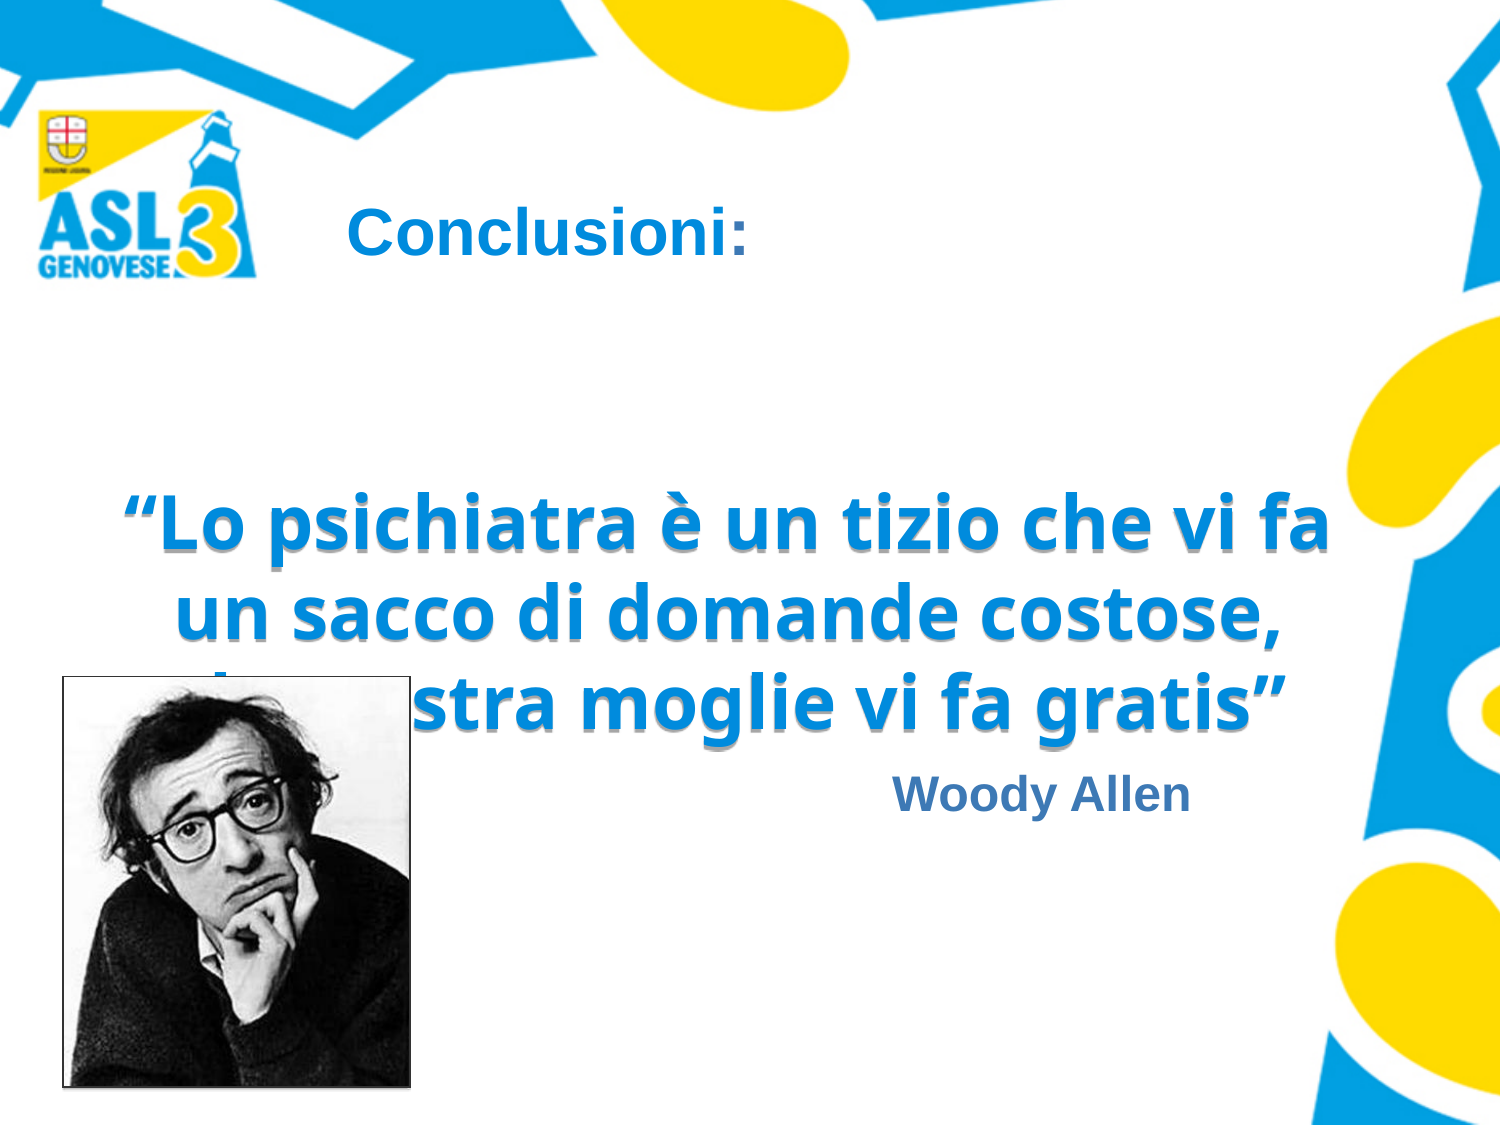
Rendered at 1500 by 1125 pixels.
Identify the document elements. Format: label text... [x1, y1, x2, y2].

text_box Woody Allen [877, 753, 1211, 830]
picture [63, 677, 410, 1087]
title “Lo psichiatra è un tizio che vi fa un sacco di domande costose, che vostra moglie vi fa gratis” [84, 467, 1374, 584]
text_box Conclusioni: [331, 181, 770, 277]
